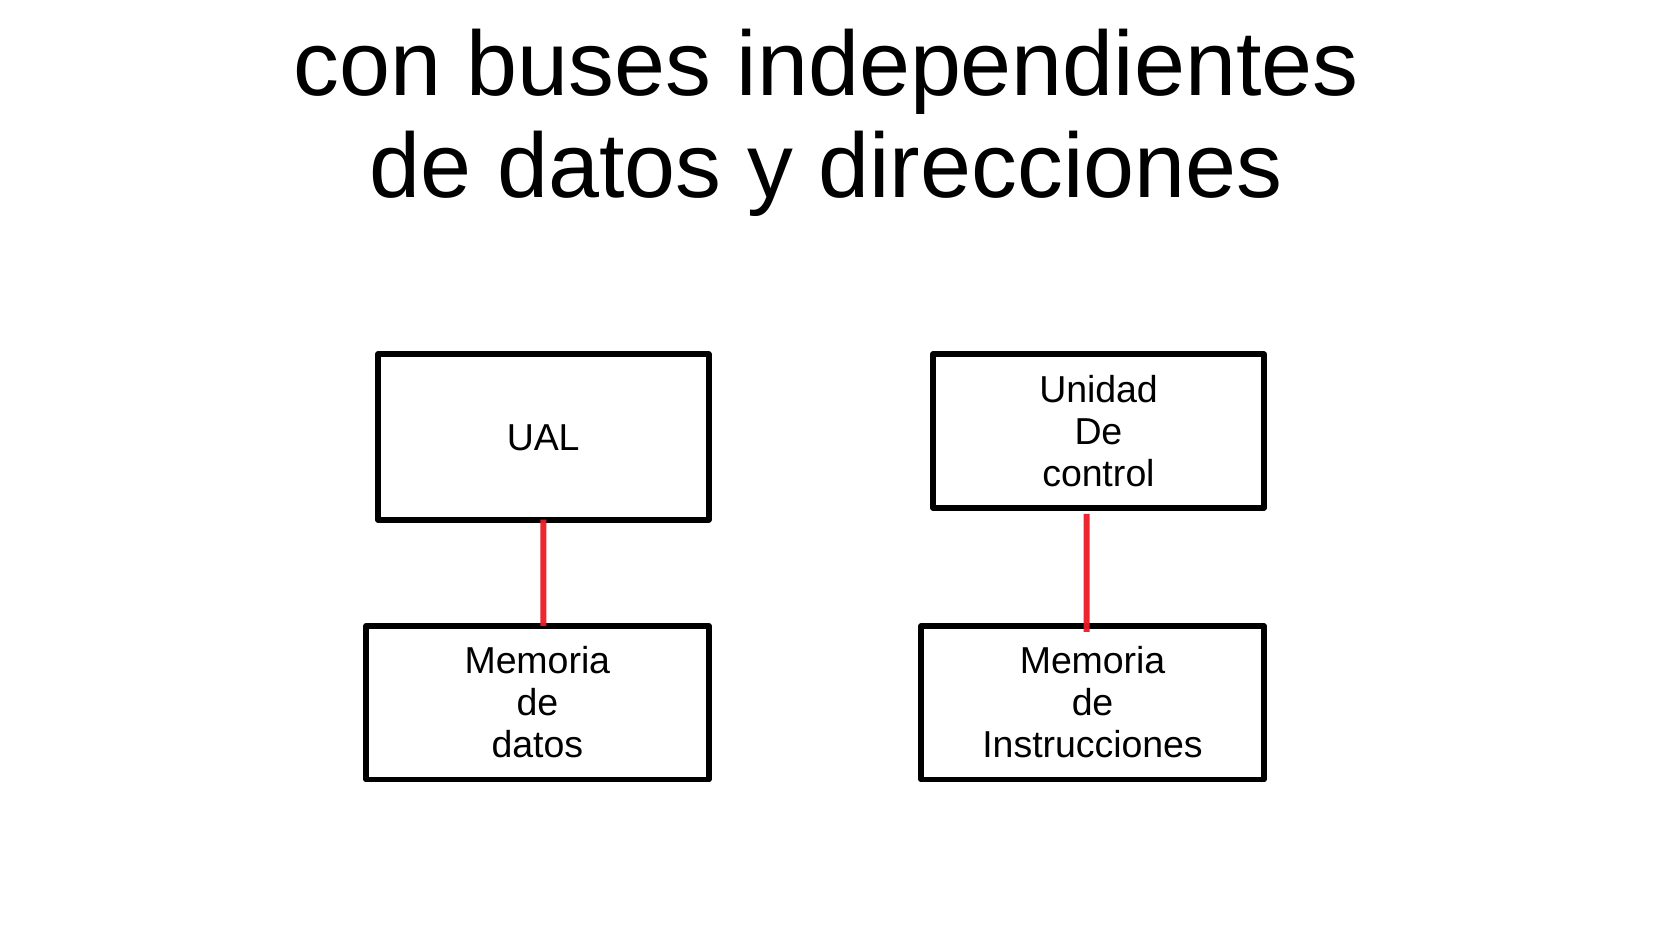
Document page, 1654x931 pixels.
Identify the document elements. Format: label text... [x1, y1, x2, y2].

title con buses independientes de datos y direcciones [82, 12, 1571, 218]
text_box UAL [377, 354, 709, 520]
text_box Memoria de Instrucciones [921, 625, 1264, 780]
text_box Memoria de datos [366, 625, 709, 780]
text_box Unidad De control [933, 354, 1264, 508]
